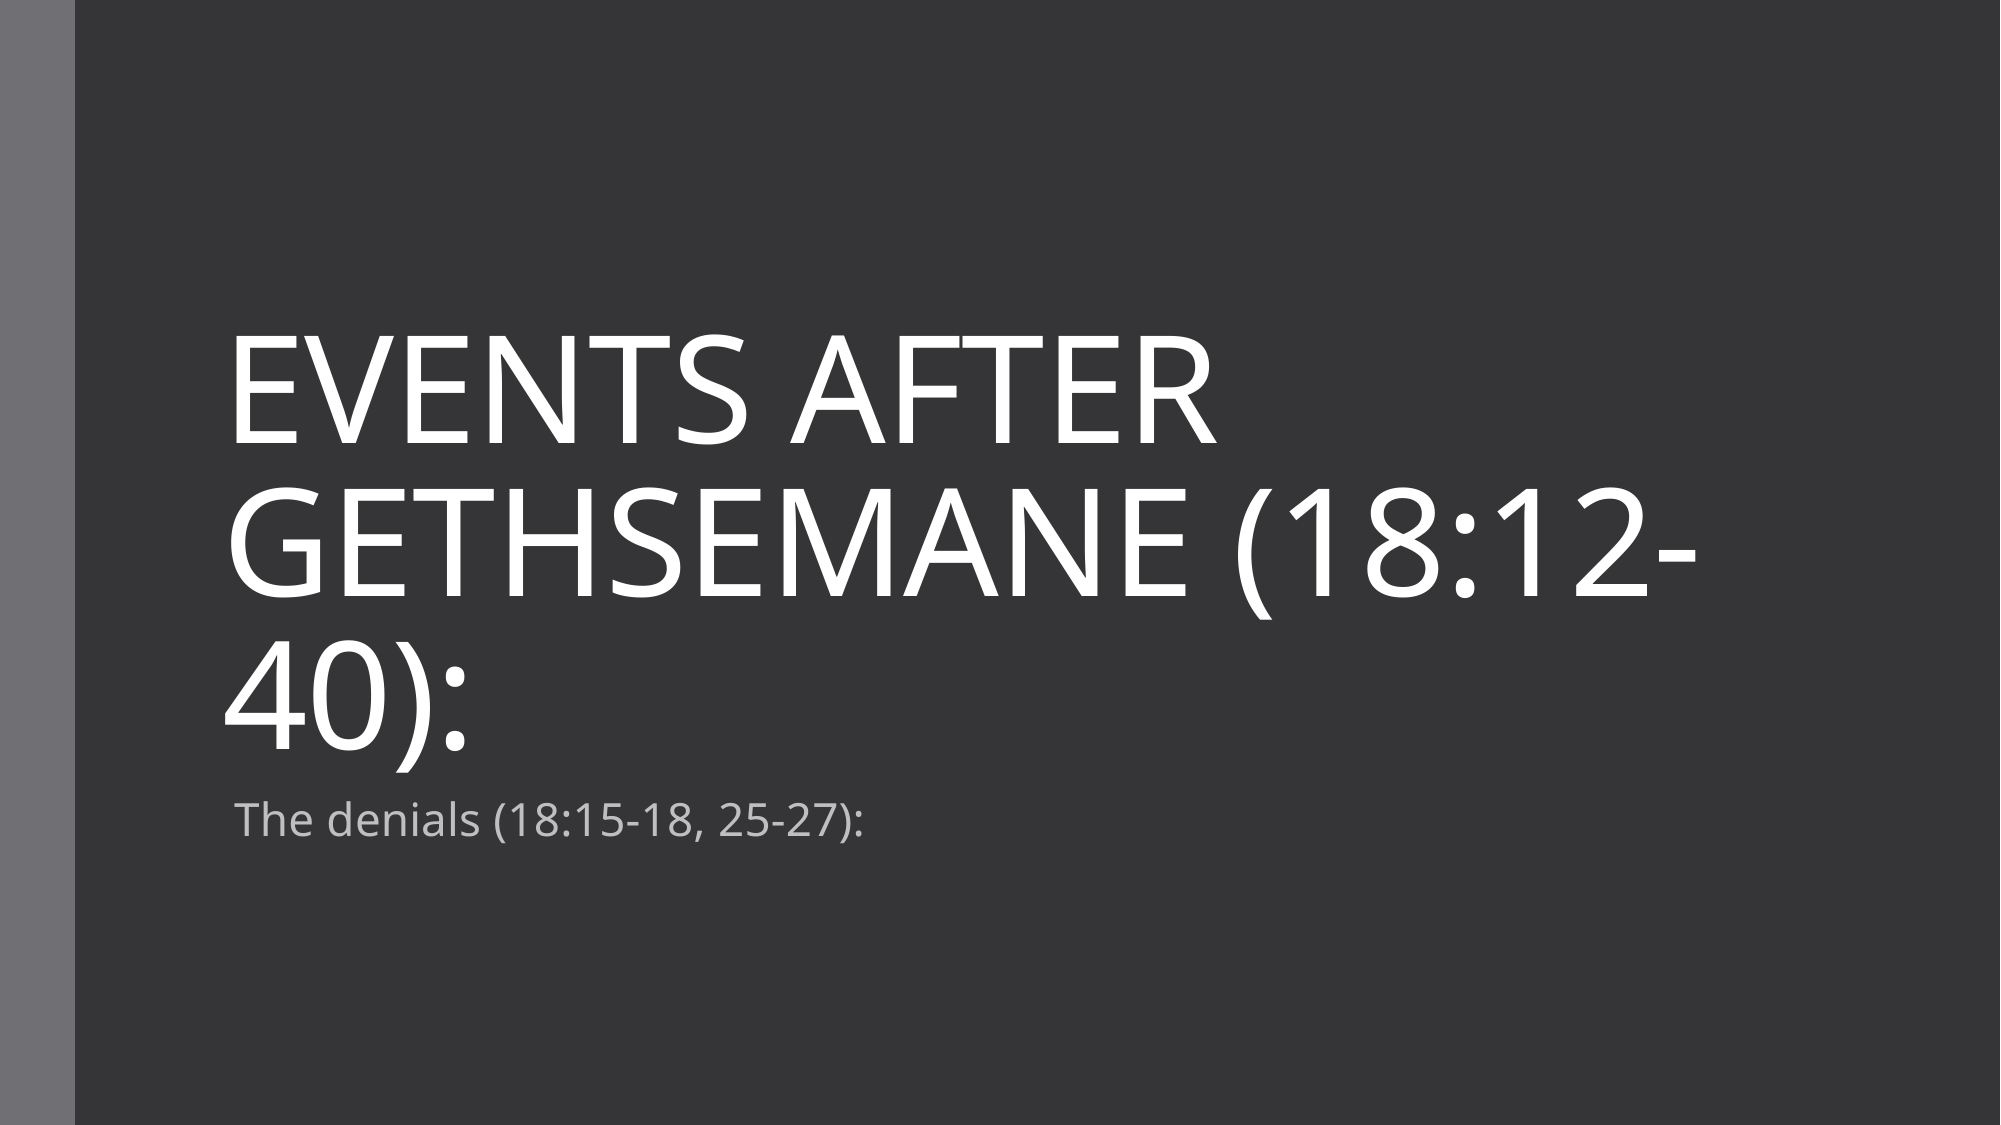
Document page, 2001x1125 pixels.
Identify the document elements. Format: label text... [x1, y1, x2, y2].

title EVENTS AFTER GETHSEMANE (18:12-40): [206, 124, 1752, 787]
subtitle The denials (18:15-18, 25-27): [206, 787, 1752, 1066]
